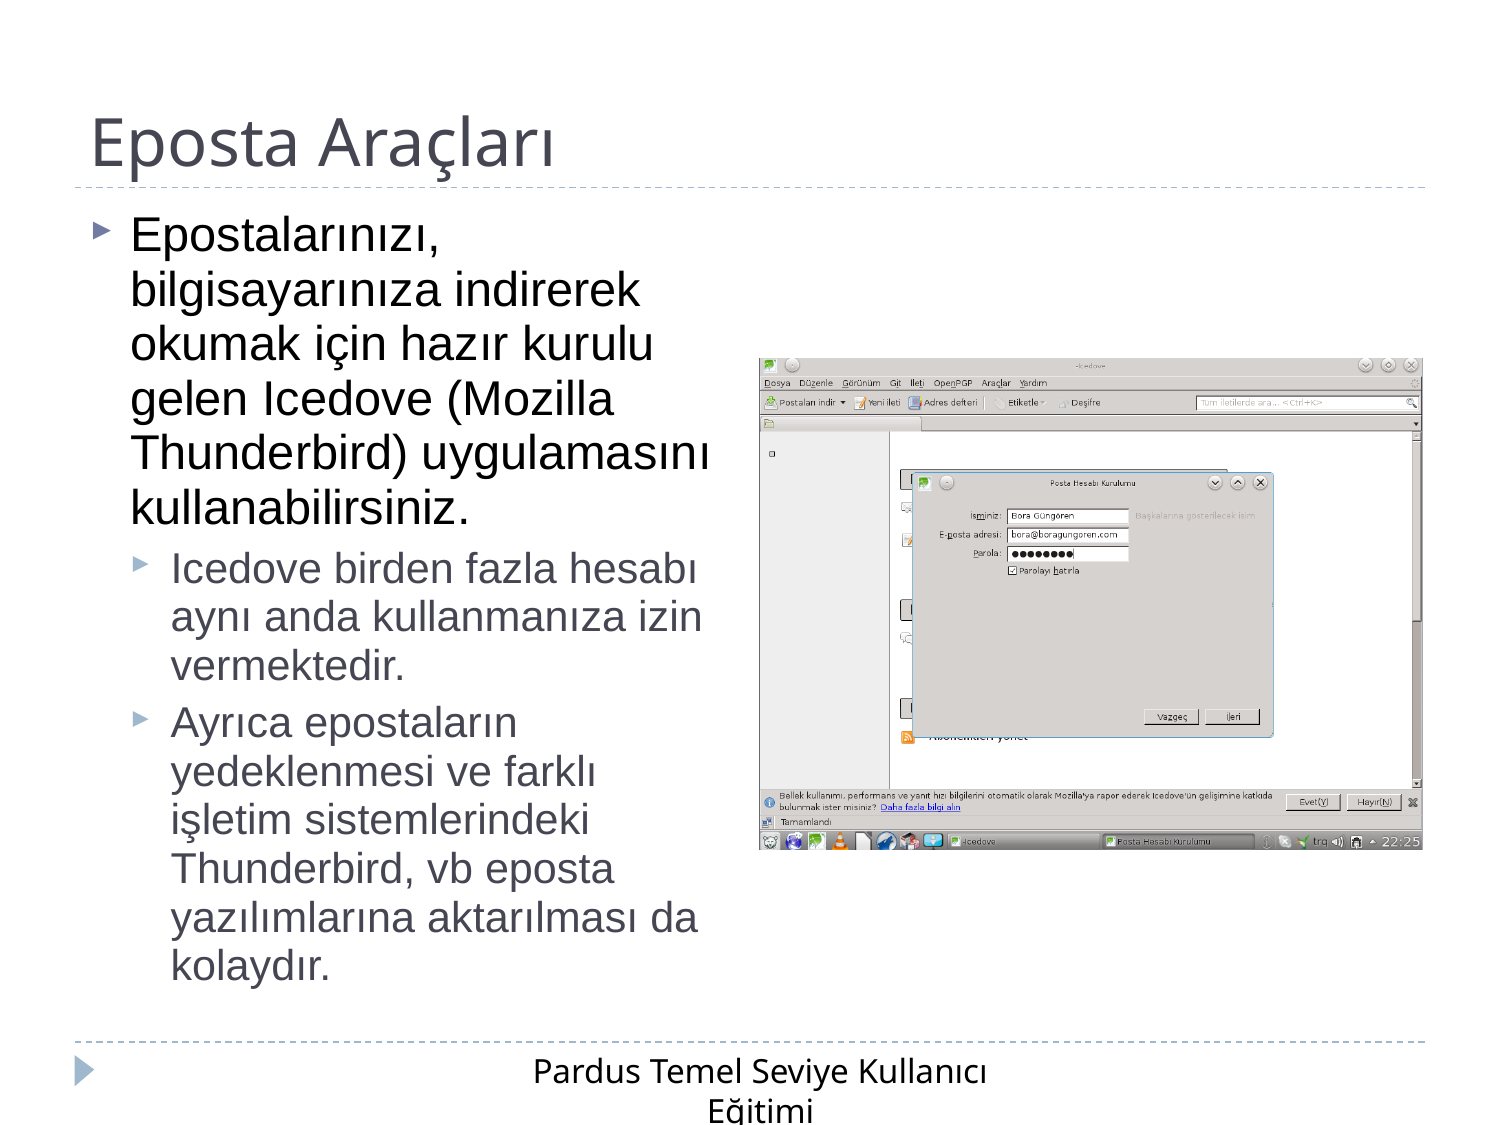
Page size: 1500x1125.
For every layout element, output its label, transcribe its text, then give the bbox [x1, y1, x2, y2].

picture [759, 358, 1423, 850]
title Eposta Araçları [75, 37, 1425, 188]
list Epostalarınızı, bilgisayarınıza indirerek okumak için hazır kurulu gelen Icedove (Mozilla Thunderbird) uygulamasını kullanabilirsiniz. Icedove birden fazla hesabı aynı anda kullanmanıza izin vermektedir. Ayrıca epostaların yedeklenmesi ve farklı işletim sistemlerindeki Thunderbird, vb eposta yazılımlarına aktarılması da kolaydır. [75, 200, 738, 1010]
